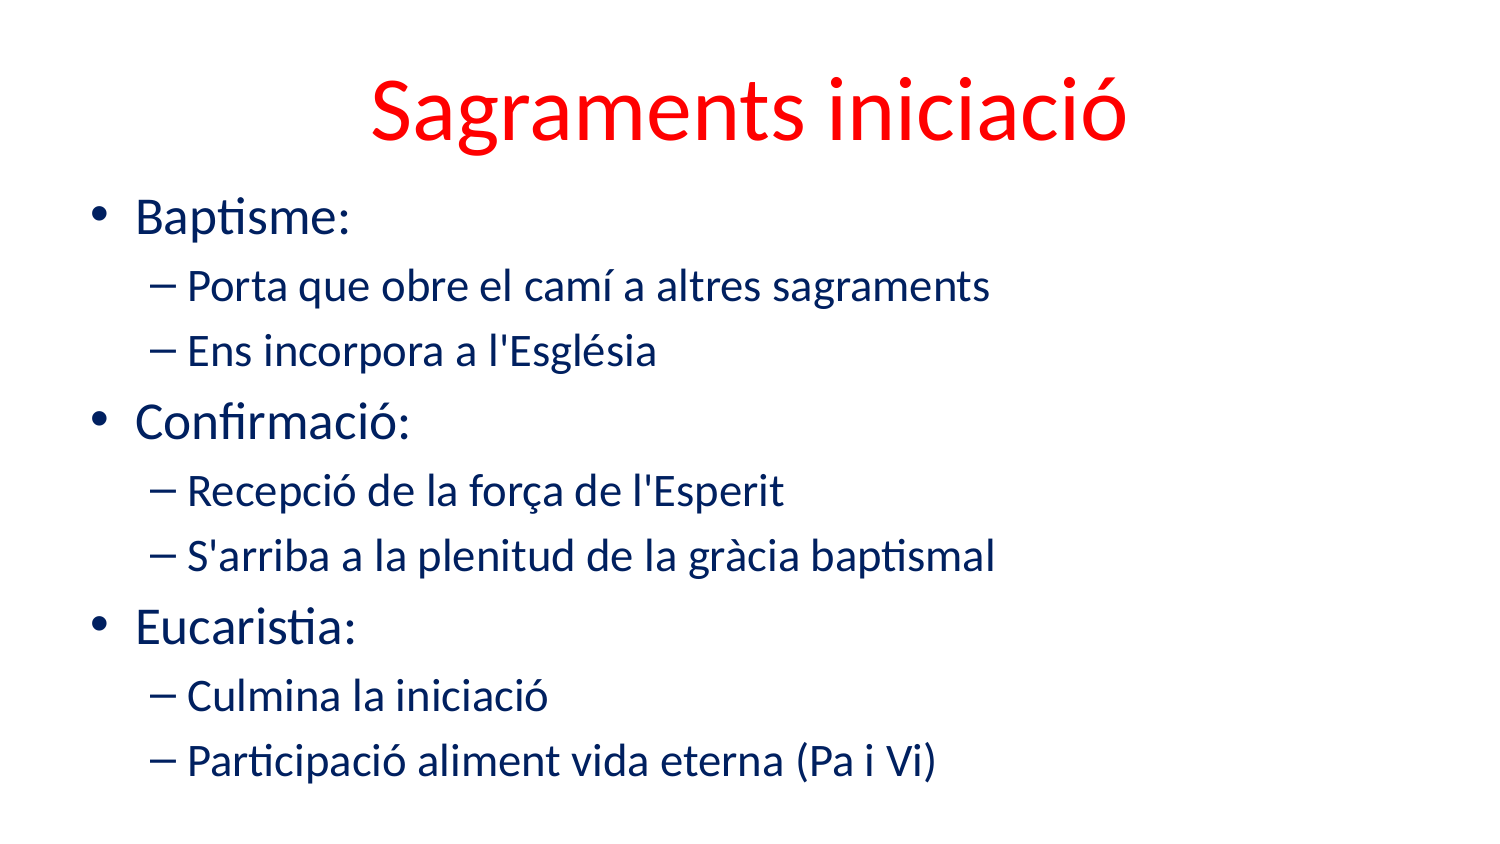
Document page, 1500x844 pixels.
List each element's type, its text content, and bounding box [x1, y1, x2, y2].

list Baptisme: Porta que obre el camí a altres sagraments Ens incorpora a l'Església Confirmació: Recepció de la força de l'Esperit S'arriba a la plenitud de la gràcia baptismal Eucaristia: Culmina la iniciació Participació aliment vida eterna (Pa i Vi) [75, 173, 1425, 794]
title Sagraments iniciació [75, 33, 1425, 173]
